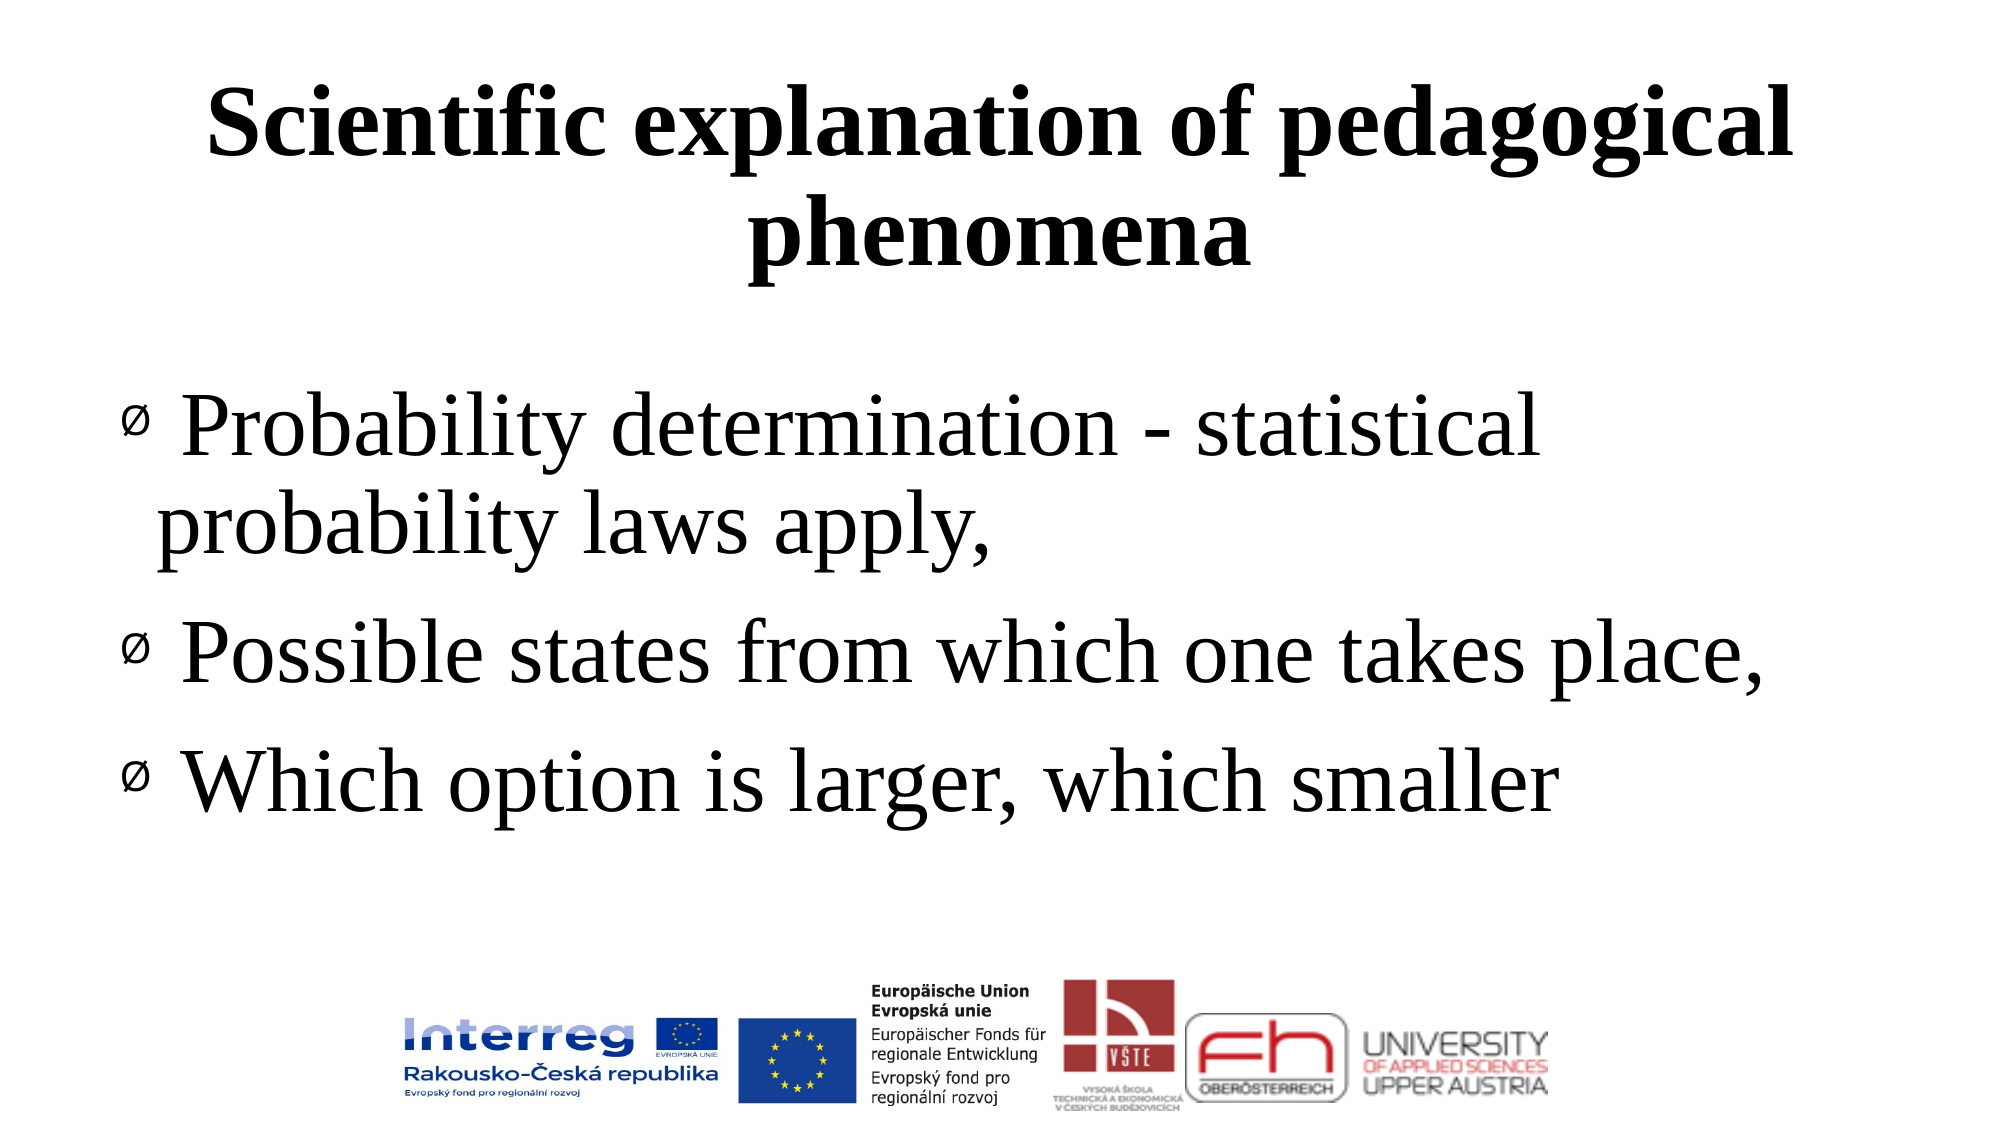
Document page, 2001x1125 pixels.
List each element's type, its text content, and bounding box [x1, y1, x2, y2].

picture [1185, 1013, 1548, 1103]
list Probability determination - statistical probability laws apply, Possible states from which one takes place, Which option is larger, which smaller [104, 176, 1916, 993]
picture [1053, 979, 1184, 1111]
title Scientific explanation of pedagogical phenomena [137, 59, 1863, 176]
picture [374, 984, 1046, 1125]
